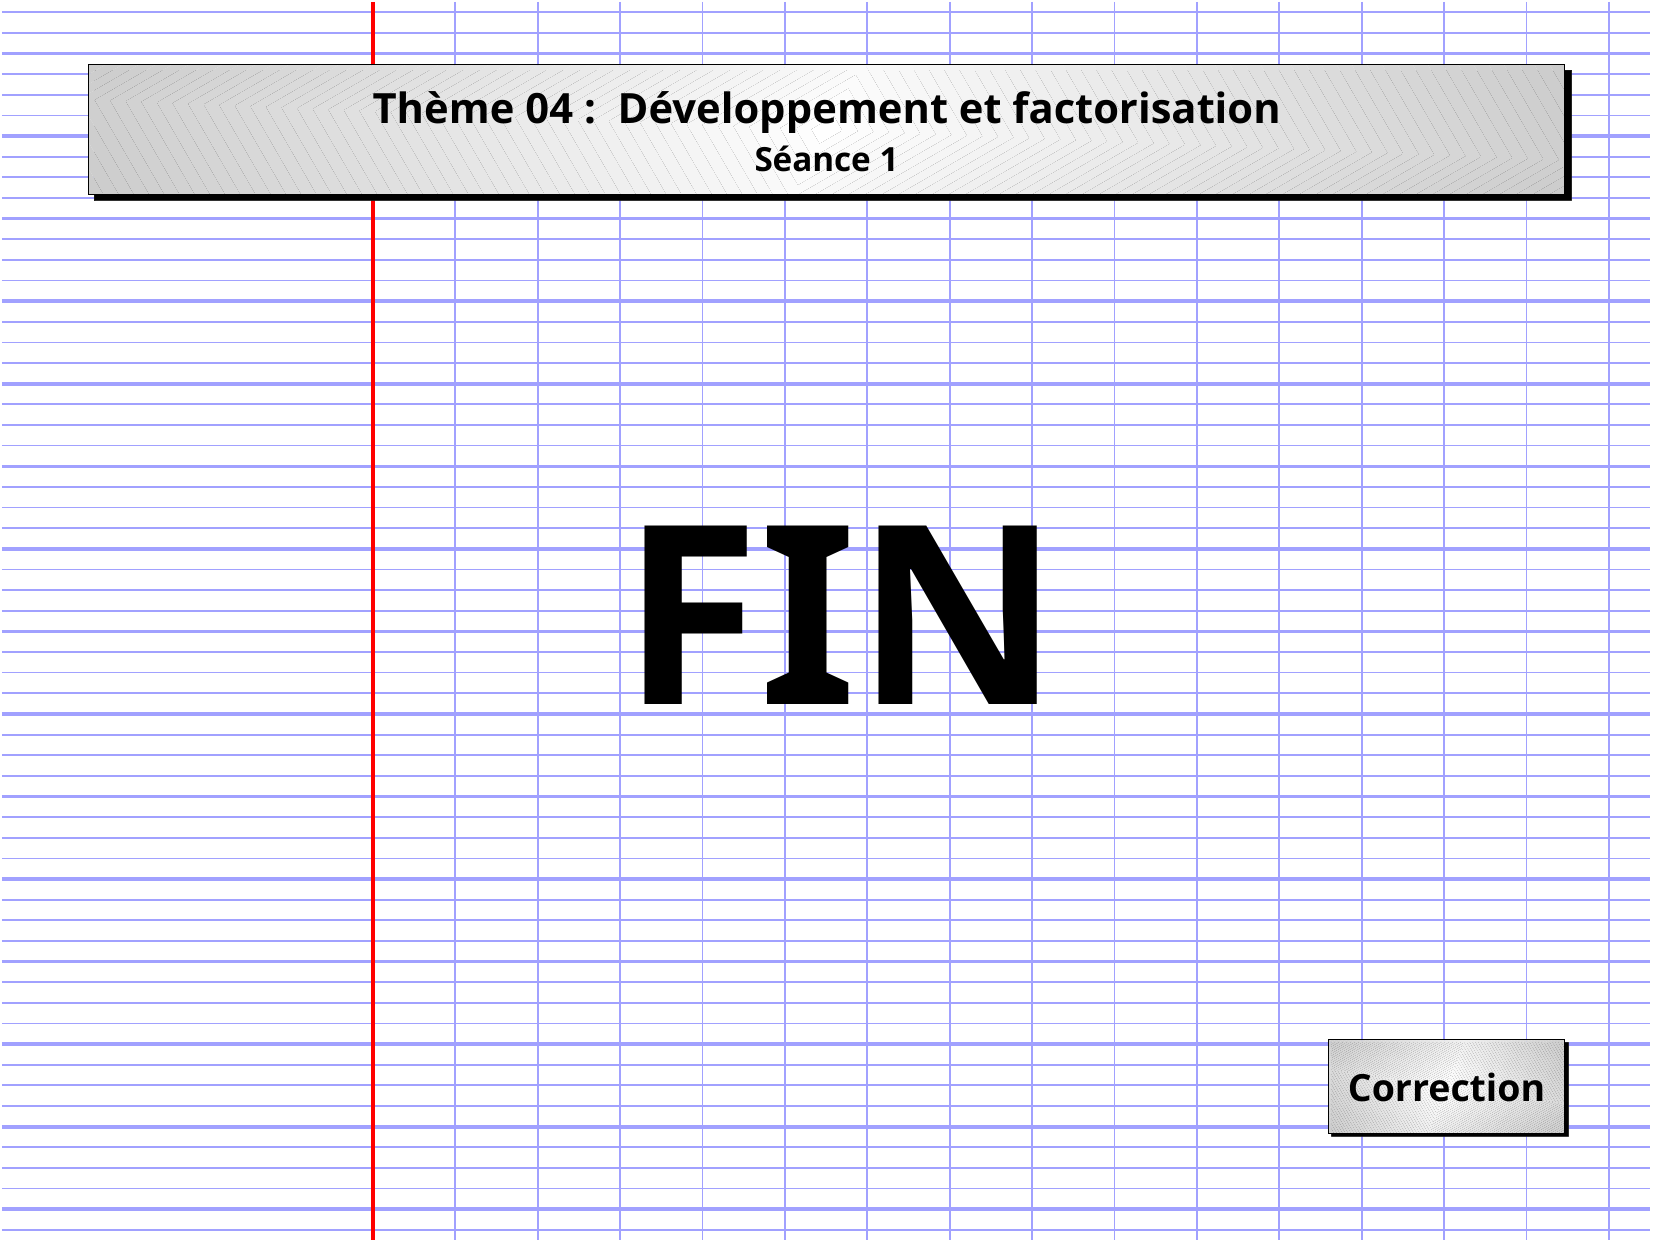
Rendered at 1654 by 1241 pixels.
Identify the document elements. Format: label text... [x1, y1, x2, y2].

picture [0, 0, 1654, 1241]
text_box FIN [413, 429, 1270, 798]
text_box Thème 04 : Développement et factorisation Séance 1 [88, 64, 1565, 195]
text_box Correction [1328, 1039, 1565, 1134]
